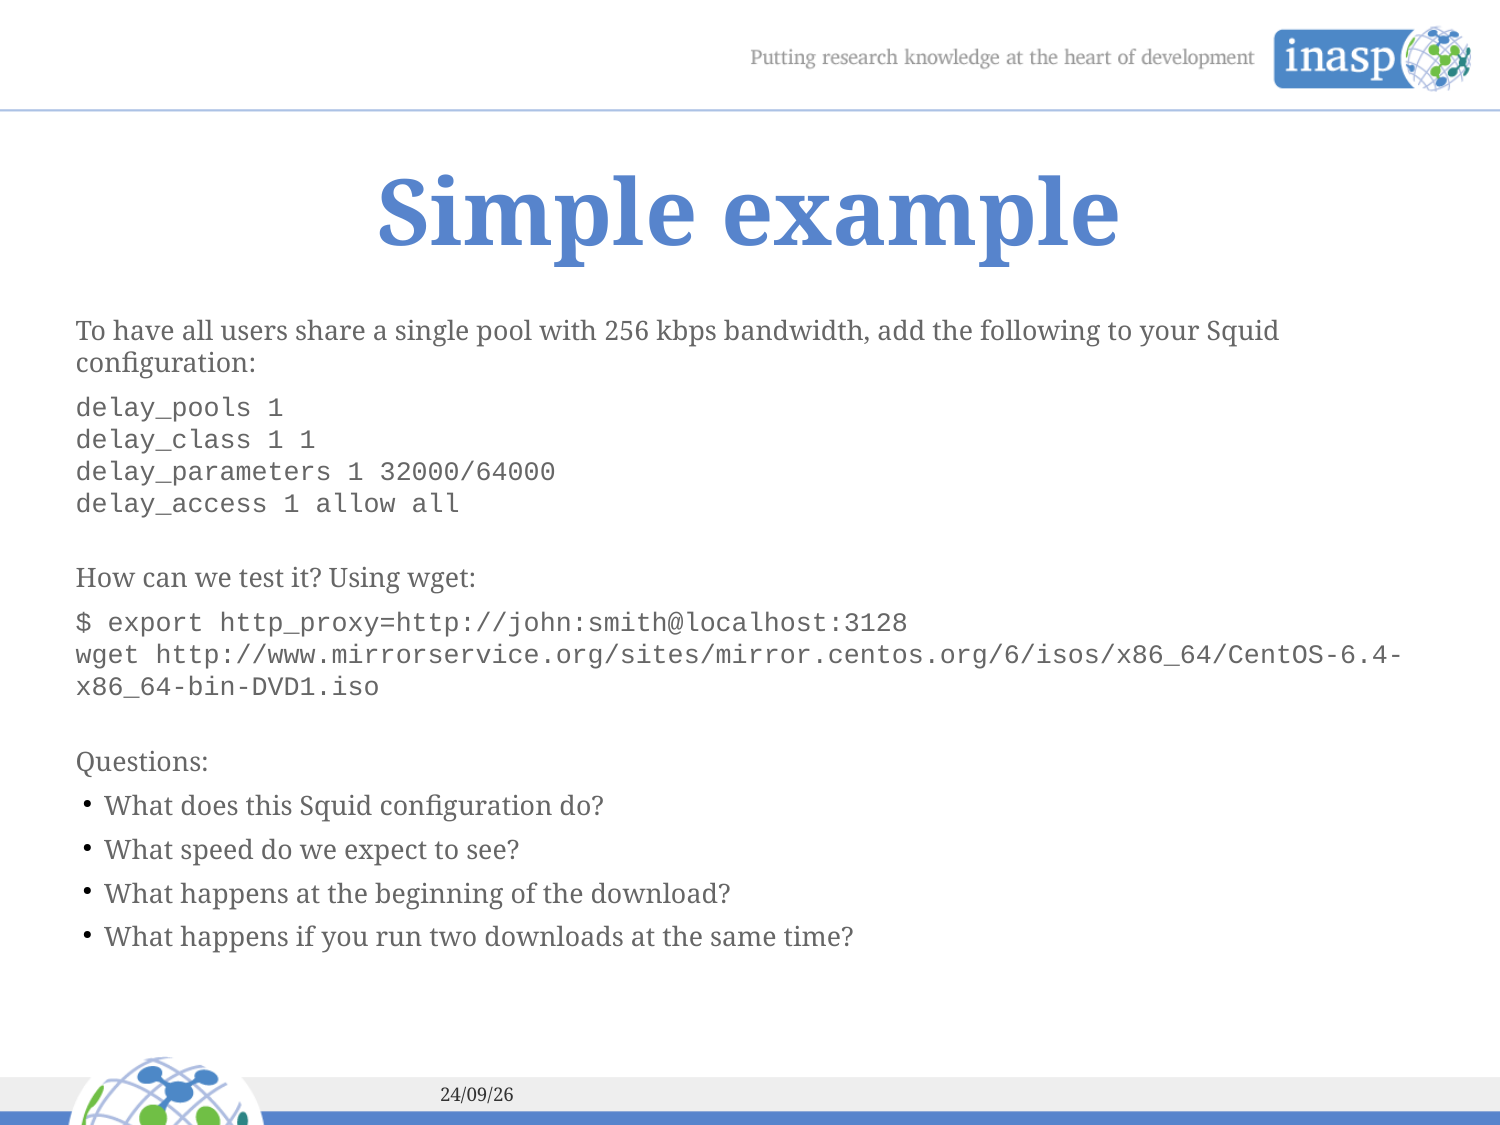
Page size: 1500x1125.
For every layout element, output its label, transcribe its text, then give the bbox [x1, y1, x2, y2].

title Simple example [75, 129, 1426, 313]
picture [0, 0, 1500, 1125]
list To have all users share a single pool with 256 kbps bandwidth, add the following to your Squid configuration: delay_pools 1 delay_class 1 1 delay_parameters 1 32000/64000 delay_access 1 allow all How can we test it? Using wget: $ export http_proxy=http://john:smith@localhost:3128 wget http://www.mirrorservice.org/sites/mirror.centos.org/6/isos/x86_64/CentOS-6.4-x86_64-bin-DVD1.iso Questions: What does this Squid configuration do? What speed do we expect to see? What happens at the beginning of the download? What happens if you run two downloads at the same time? [75, 313, 1426, 967]
